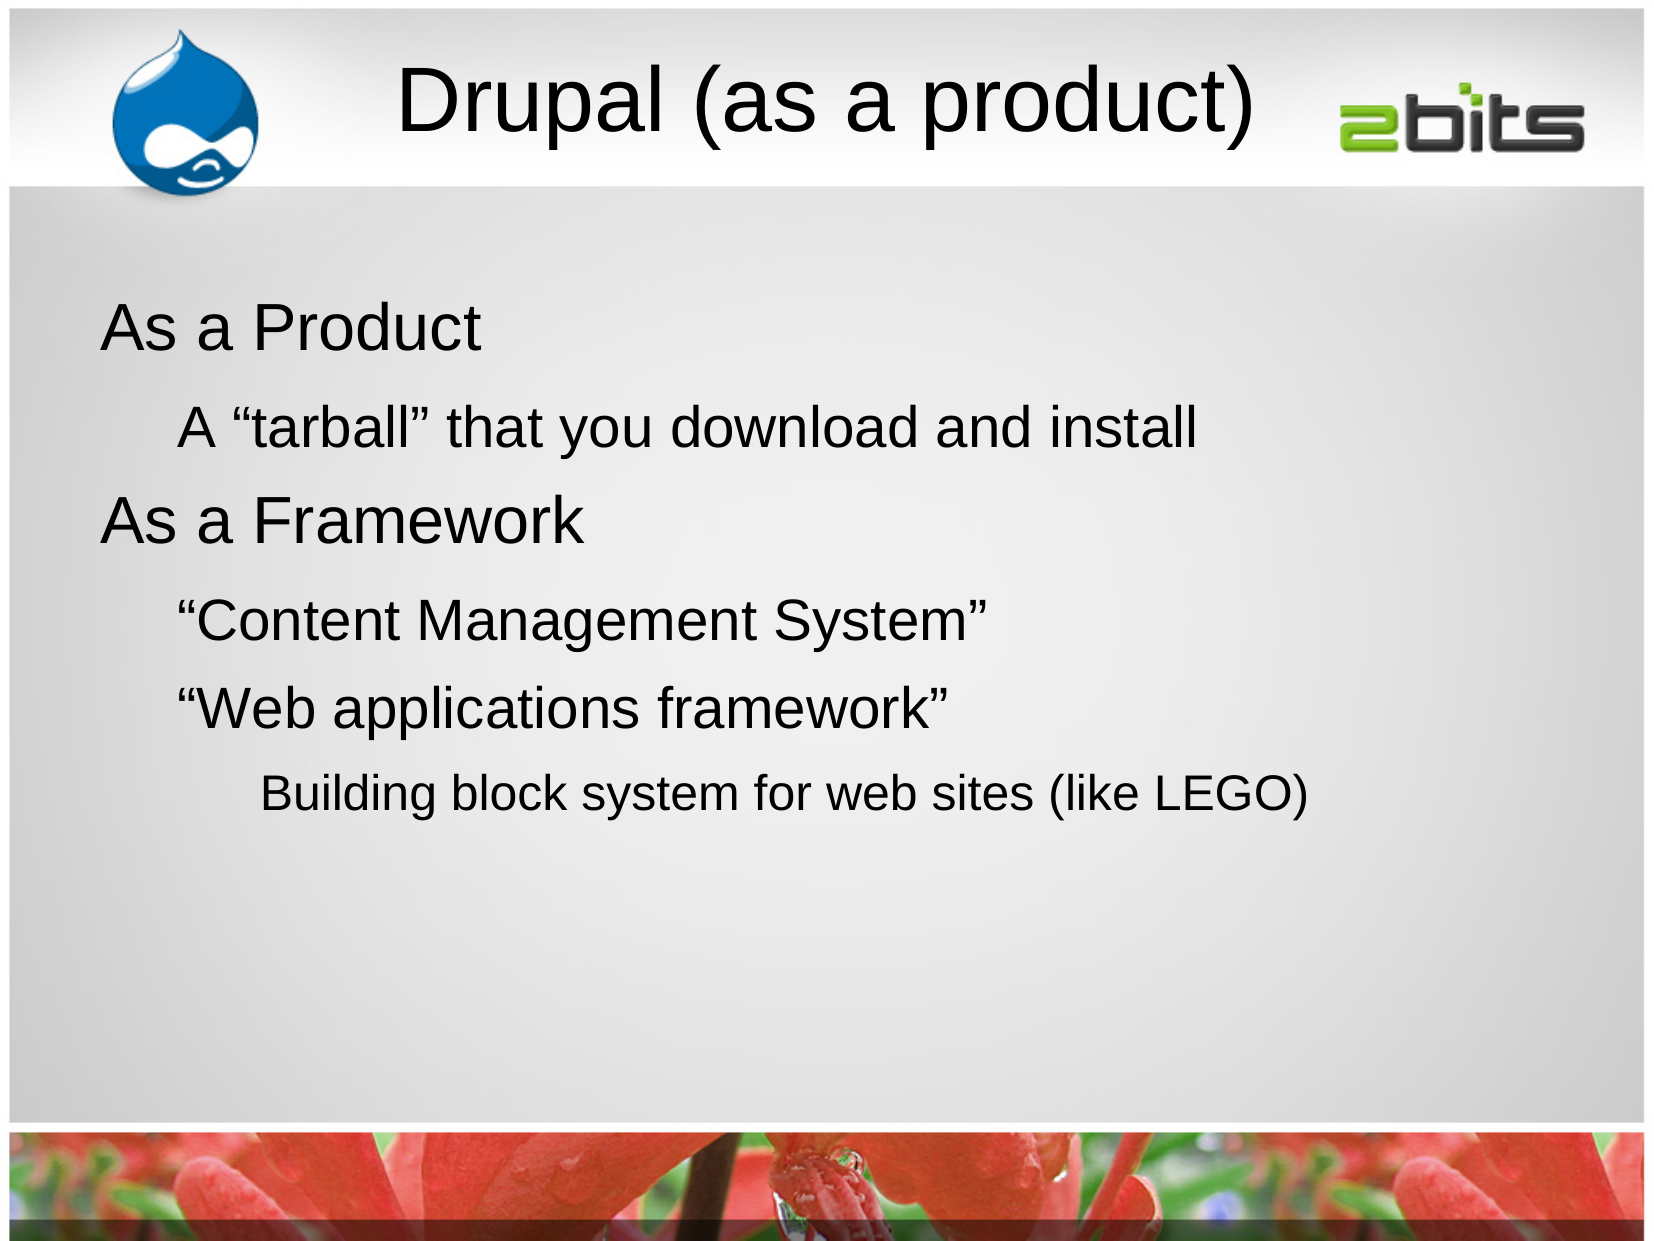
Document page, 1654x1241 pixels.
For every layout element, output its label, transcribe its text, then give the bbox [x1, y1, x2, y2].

picture [0, 0, 1654, 1241]
list As a Product A “tarball” that you download and install As a Framework “Content Management System” “Web applications framework” Building block system for web sites (like LEGO) [82, 290, 1571, 1094]
title Drupal (as a product) [82, 3, 1571, 196]
